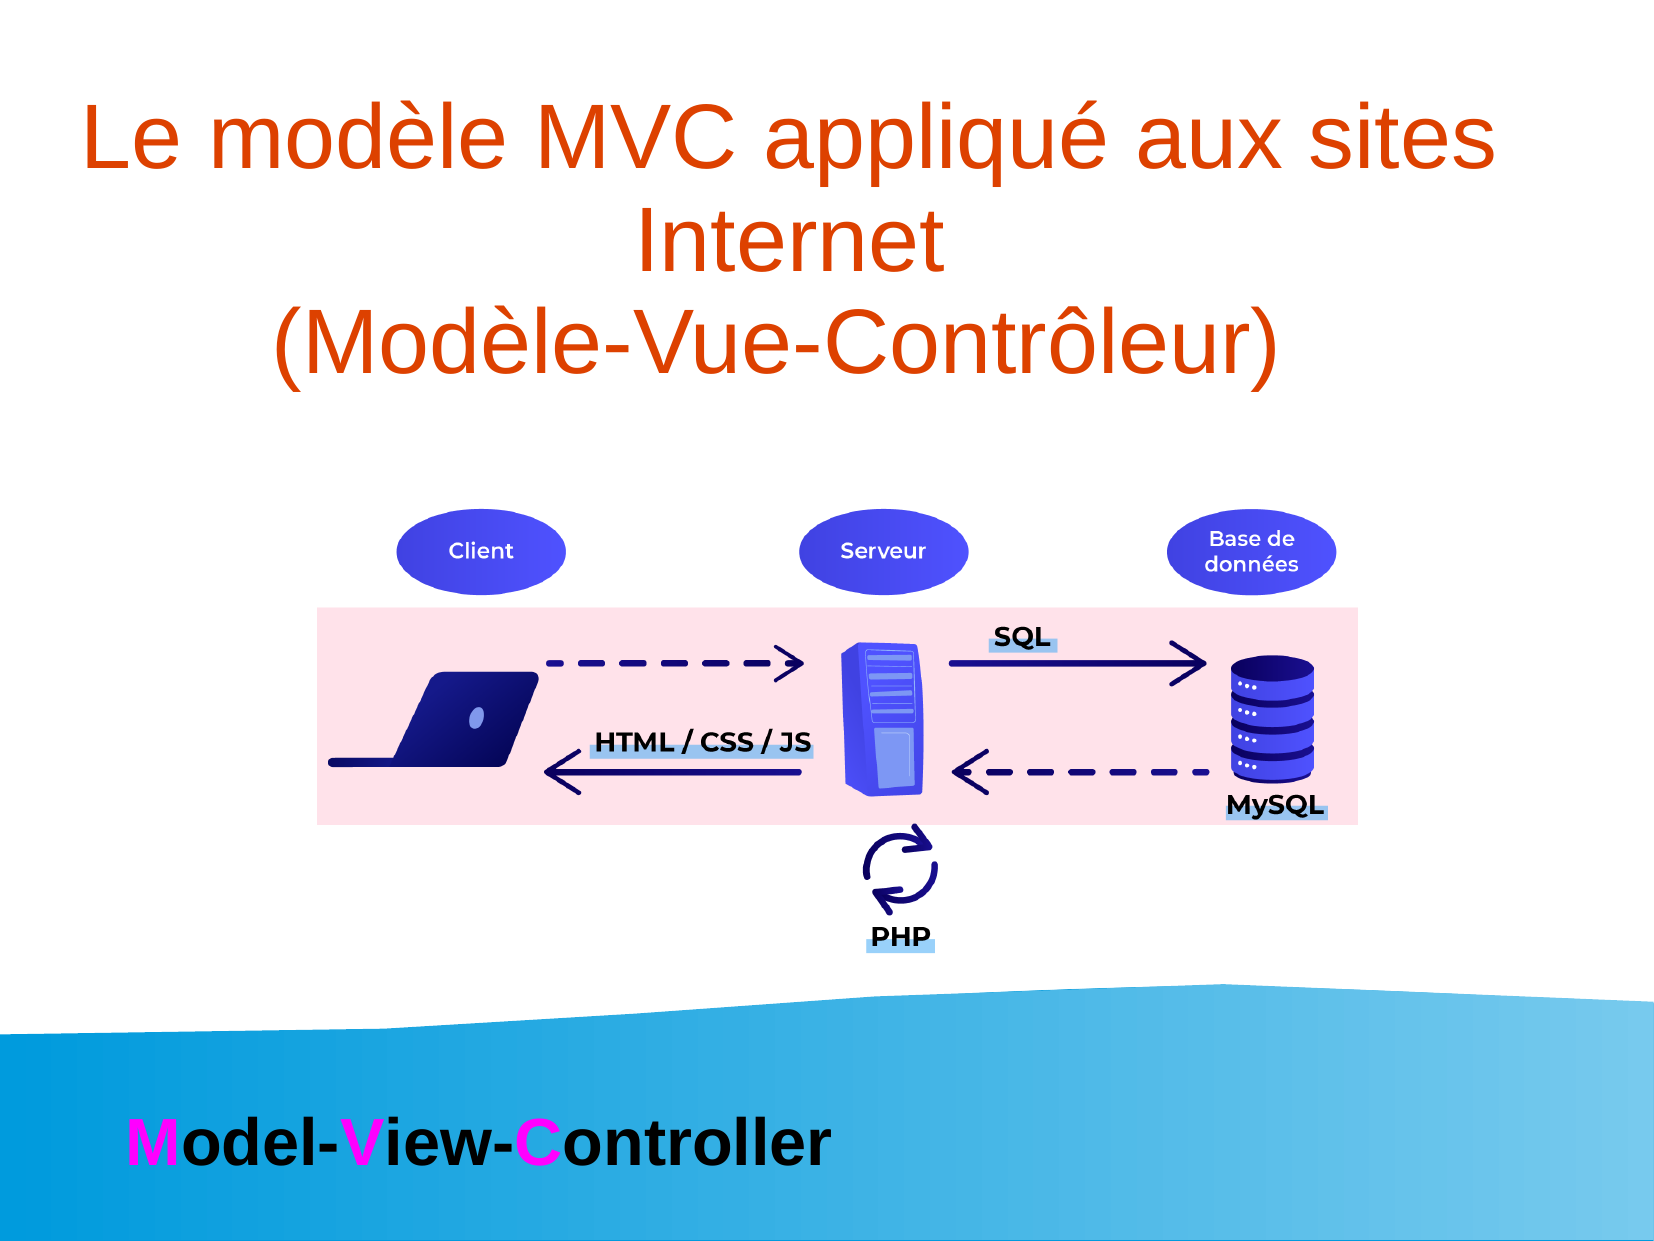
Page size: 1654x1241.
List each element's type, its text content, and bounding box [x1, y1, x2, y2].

text_box Model-View-Controller [110, 1098, 878, 1196]
picture [317, 394, 1358, 981]
title Le modèle MVC appliqué aux sites Internet (Modèle-Vue-Contrôleur) [51, 85, 1529, 394]
